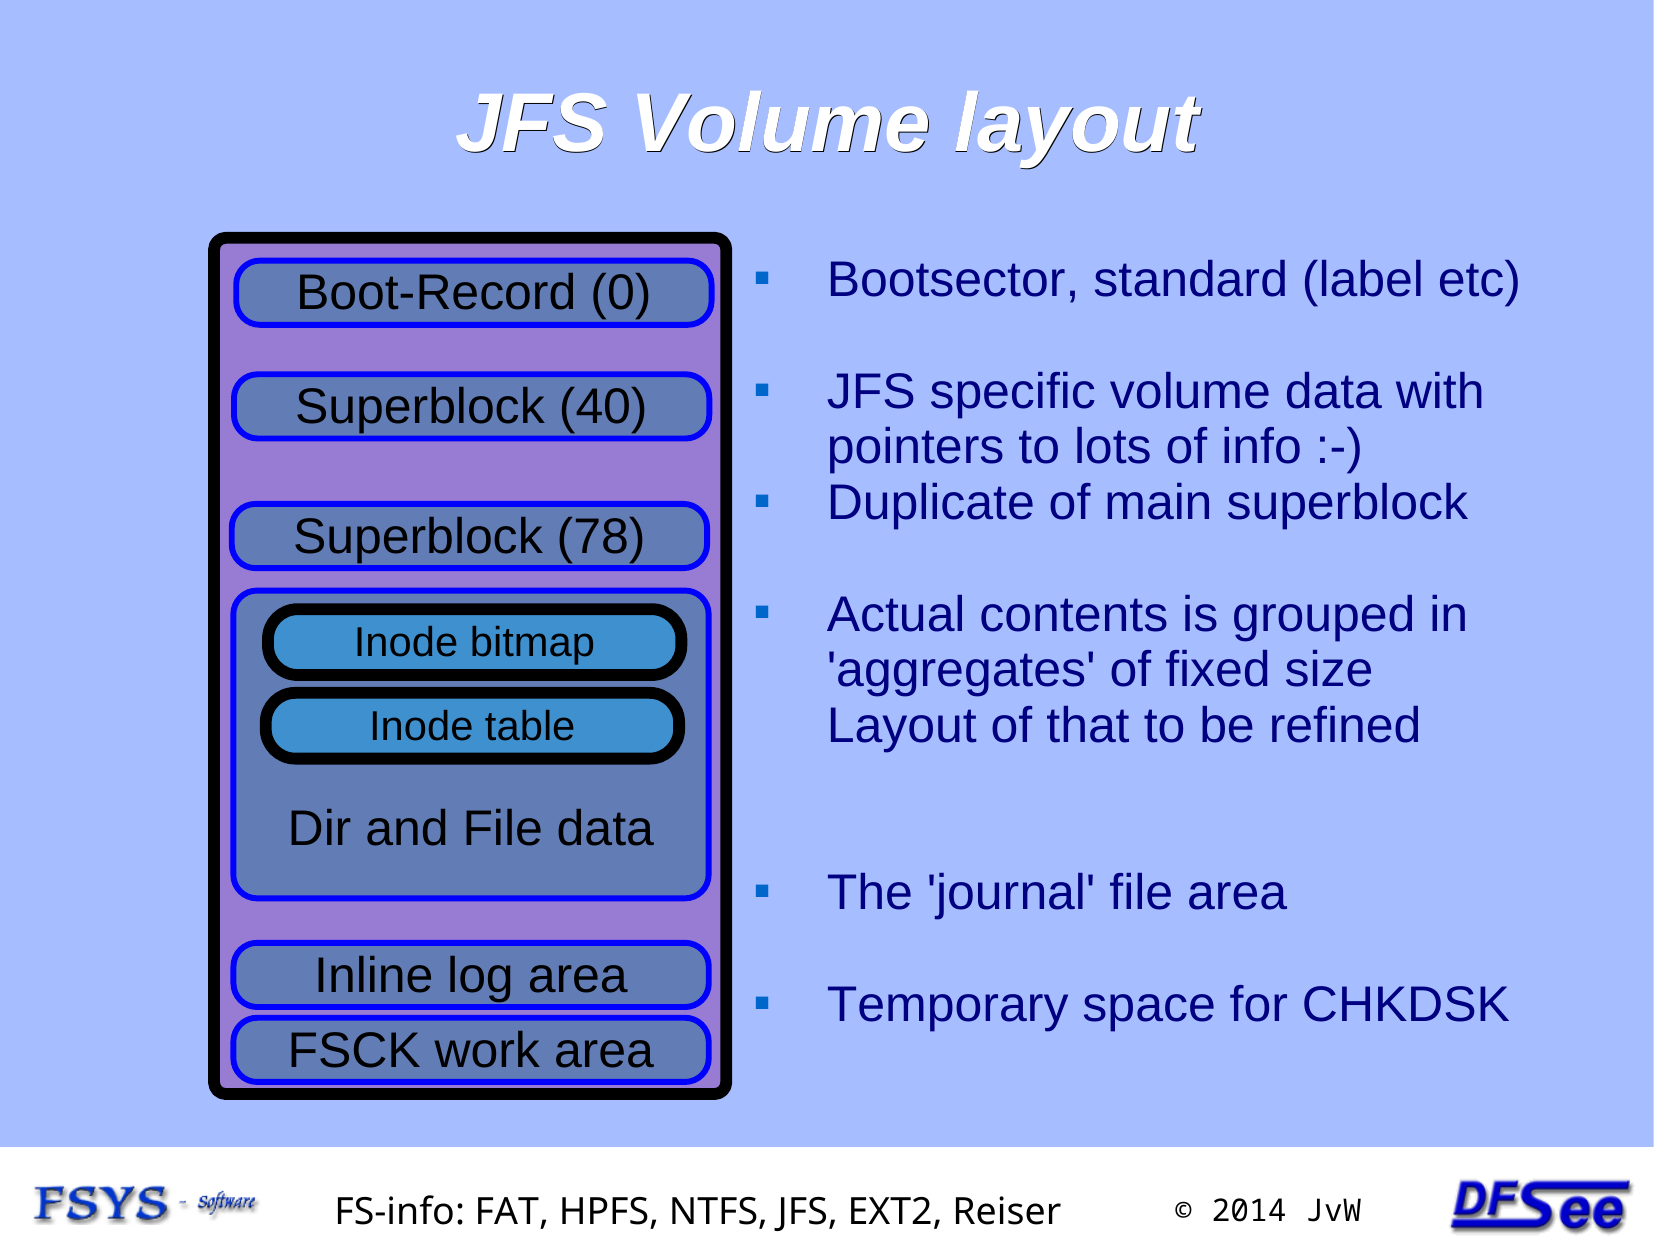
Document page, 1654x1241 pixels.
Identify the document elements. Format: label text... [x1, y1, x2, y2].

text_box [214, 237, 727, 1095]
text_box Inode bitmap [267, 609, 682, 676]
text_box Superblock (78) [231, 503, 708, 569]
title JFS Volume layout [121, 19, 1534, 227]
text_box Dir and File data [233, 590, 709, 899]
list Bootsector, standard (label etc) JFS specific volume data with pointers to lots of info :-) Duplicate of main superblock Actual contents is grouped in 'aggregates' of fixed size Layout of that to be refined The 'journal' file area Temporary space for CHKDSK [649, 251, 1595, 1132]
picture [29, 1181, 265, 1225]
text_box Superblock (40) [233, 374, 710, 439]
text_box Boot-Record (0) [236, 260, 712, 325]
text_box FSCK work area [233, 1017, 649, 1082]
picture [1446, 1177, 1635, 1241]
text_box Inode table [265, 692, 680, 759]
text_box Inline log area [233, 942, 709, 1008]
